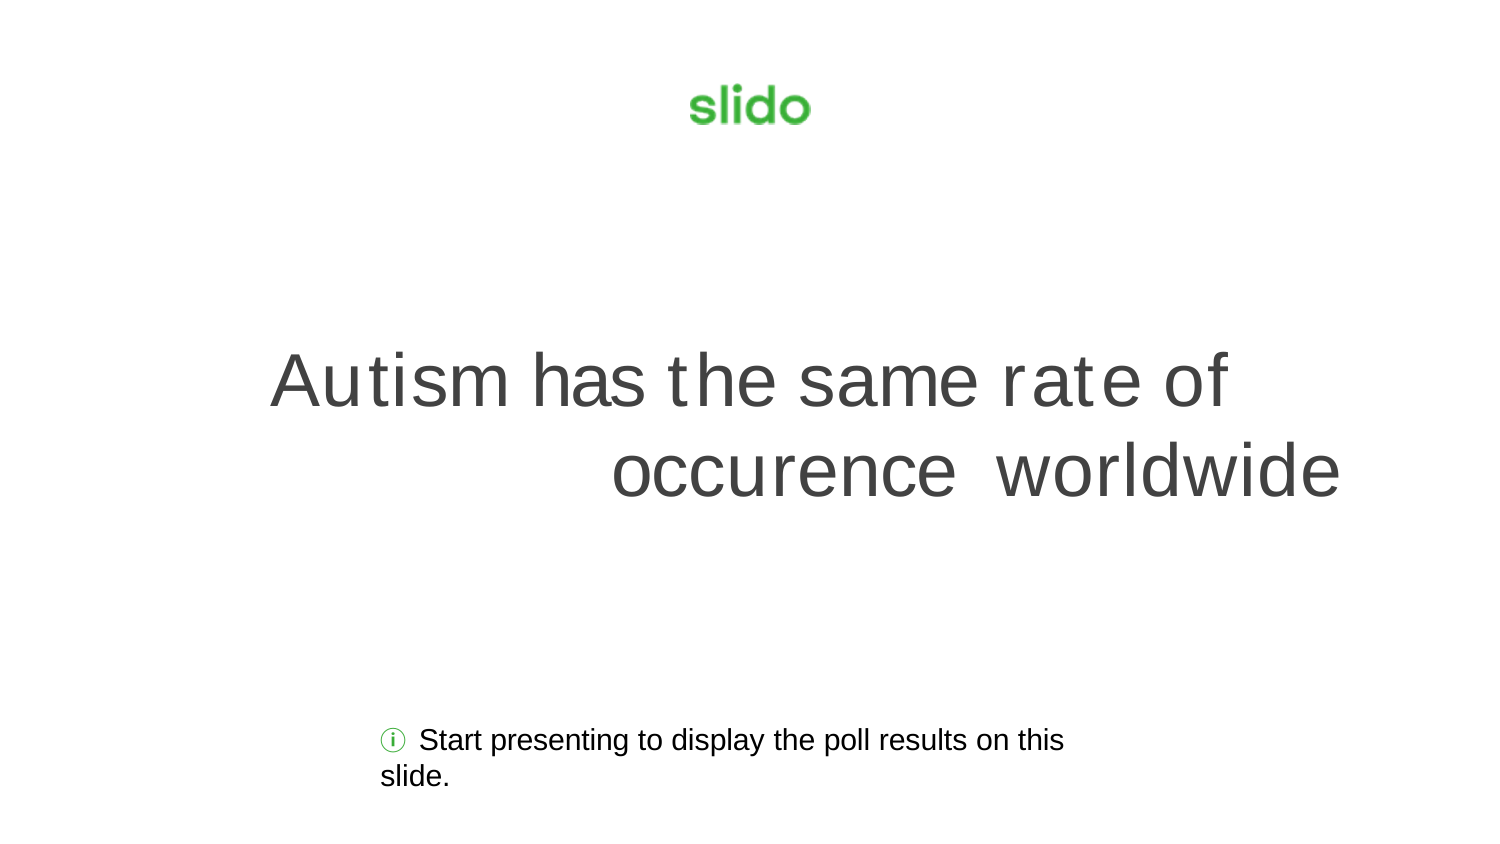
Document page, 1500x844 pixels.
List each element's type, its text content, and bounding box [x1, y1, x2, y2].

text_box ⓘ Start presenting to display the poll results on this slide. [378, 718, 1122, 759]
title Autism has the same rate of occurence worldwide [119, 328, 1380, 514]
